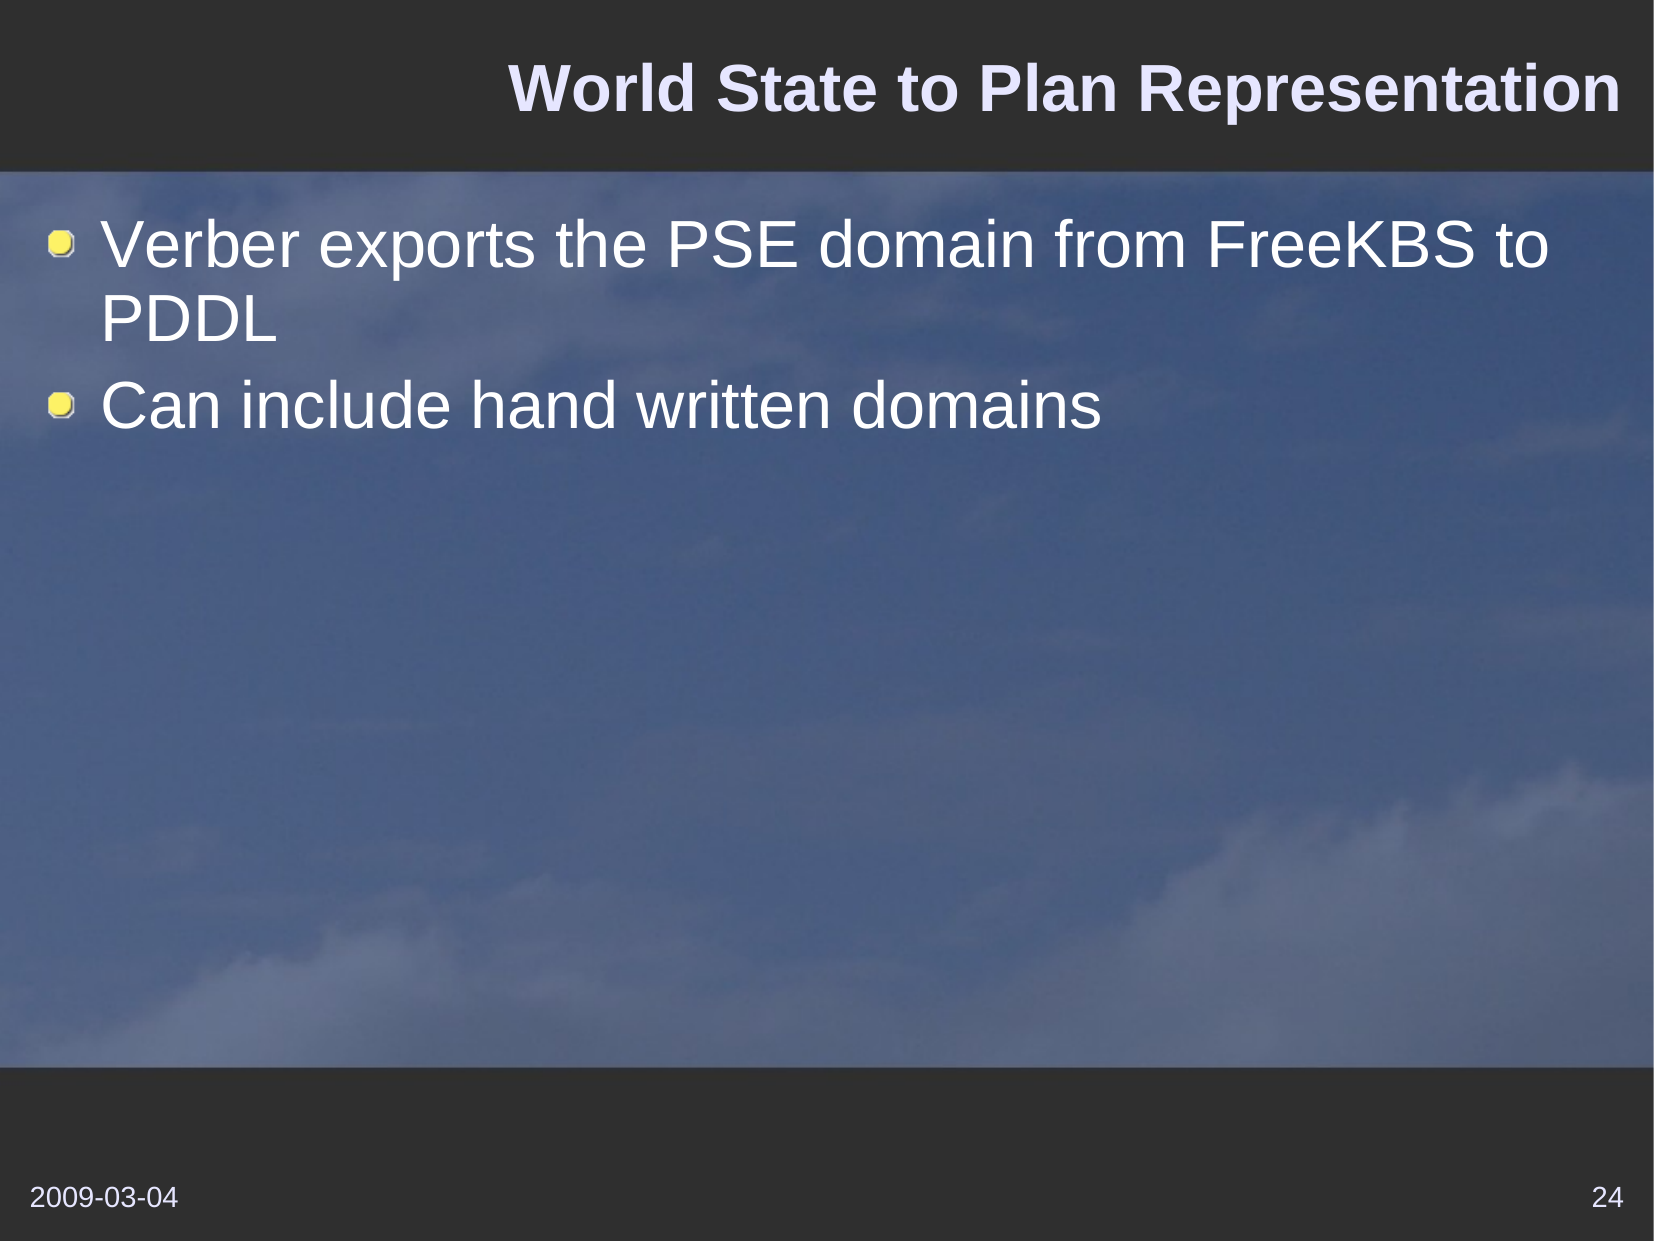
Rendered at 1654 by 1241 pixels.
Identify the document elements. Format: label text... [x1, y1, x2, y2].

list Verber exports the PSE domain from FreeKBS to PDDL Can include hand written domains [29, 206, 1625, 1019]
title World State to Plan Representation [29, 36, 1625, 141]
picture [0, 0, 1654, 1241]
